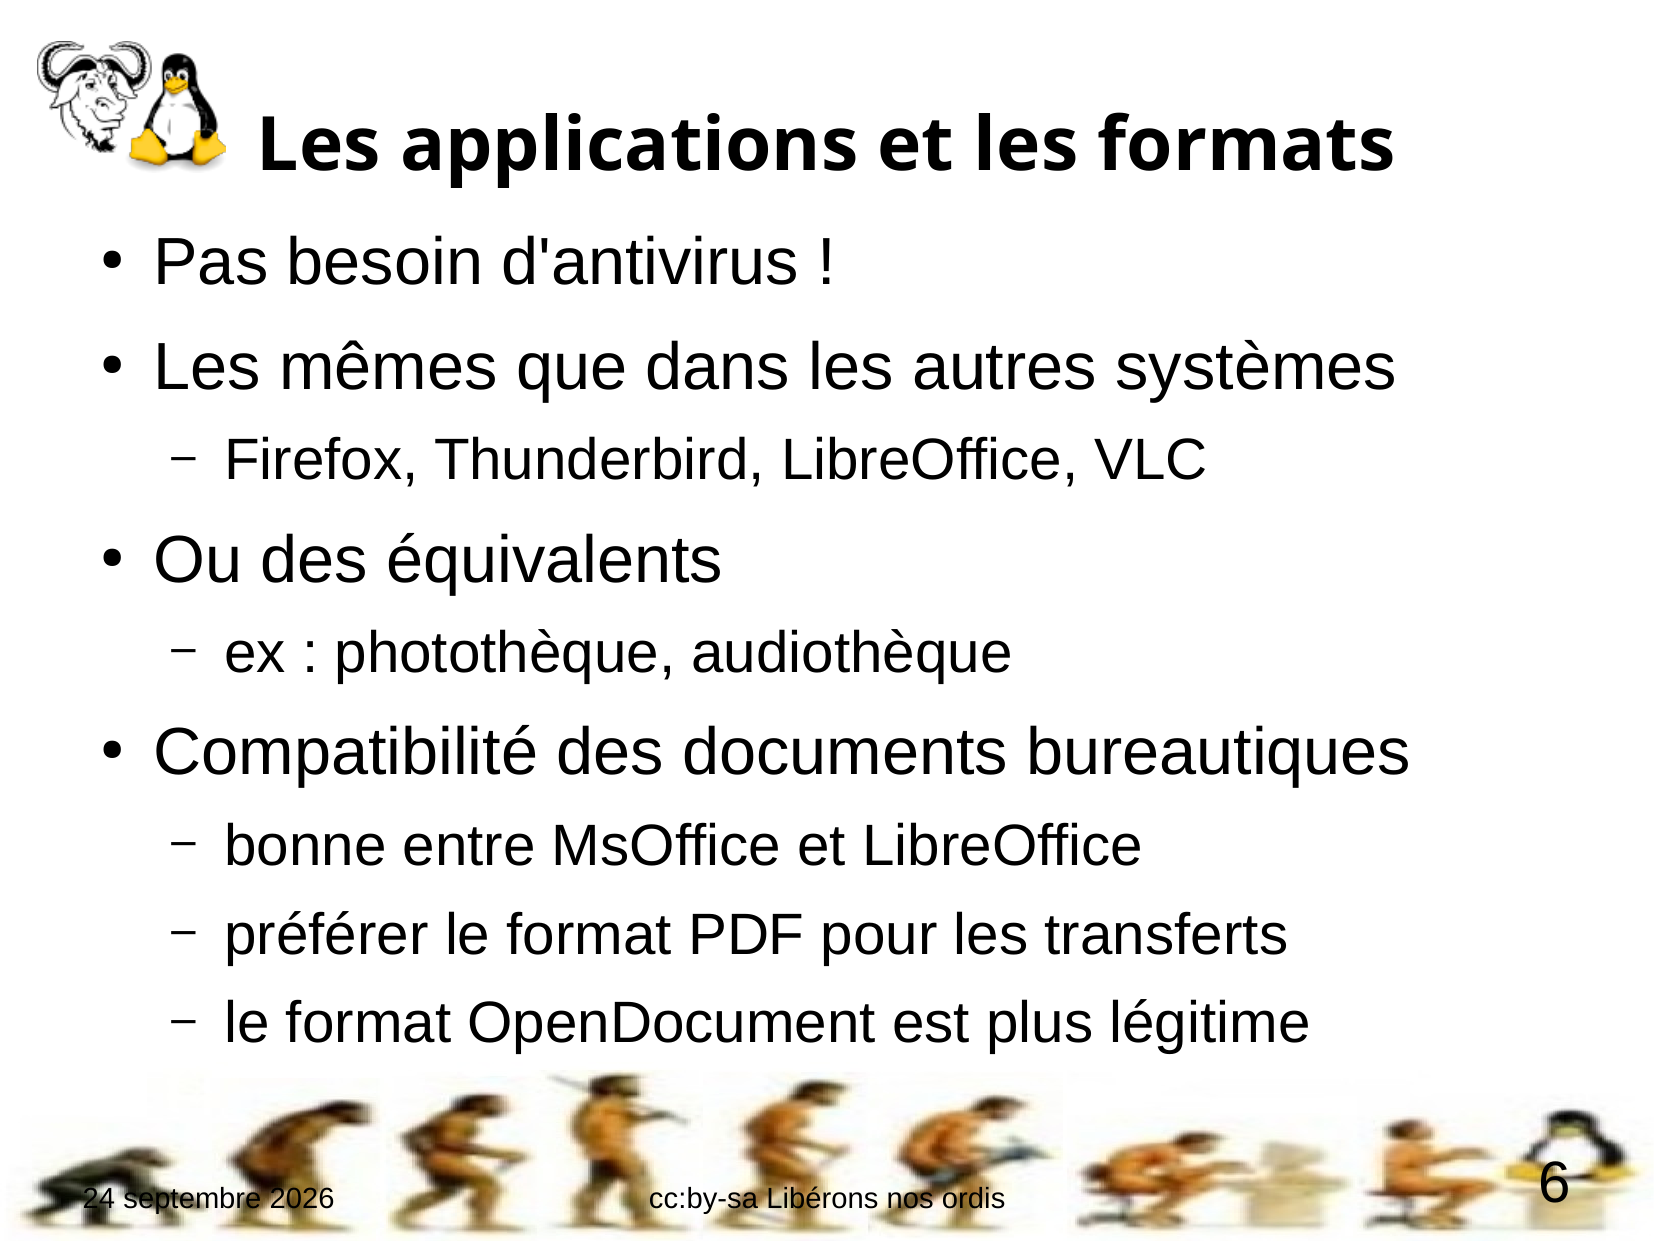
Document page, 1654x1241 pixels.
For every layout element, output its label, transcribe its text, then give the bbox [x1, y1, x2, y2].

title Les applications et les formats [82, 82, 1571, 201]
picture [37, 41, 226, 173]
picture [0, 1062, 1654, 1241]
list Pas besoin d'antivirus ! Les mêmes que dans les autres systèmes Firefox, Thunderbird, LibreOffice, VLC Ou des équivalents ex : photothèque, audiothèque Compatibilité des documents bureautiques bonne entre MsOffice et LibreOffice préférer le format PDF pour les transferts le format OpenDocument est plus légitime [82, 224, 1571, 1063]
